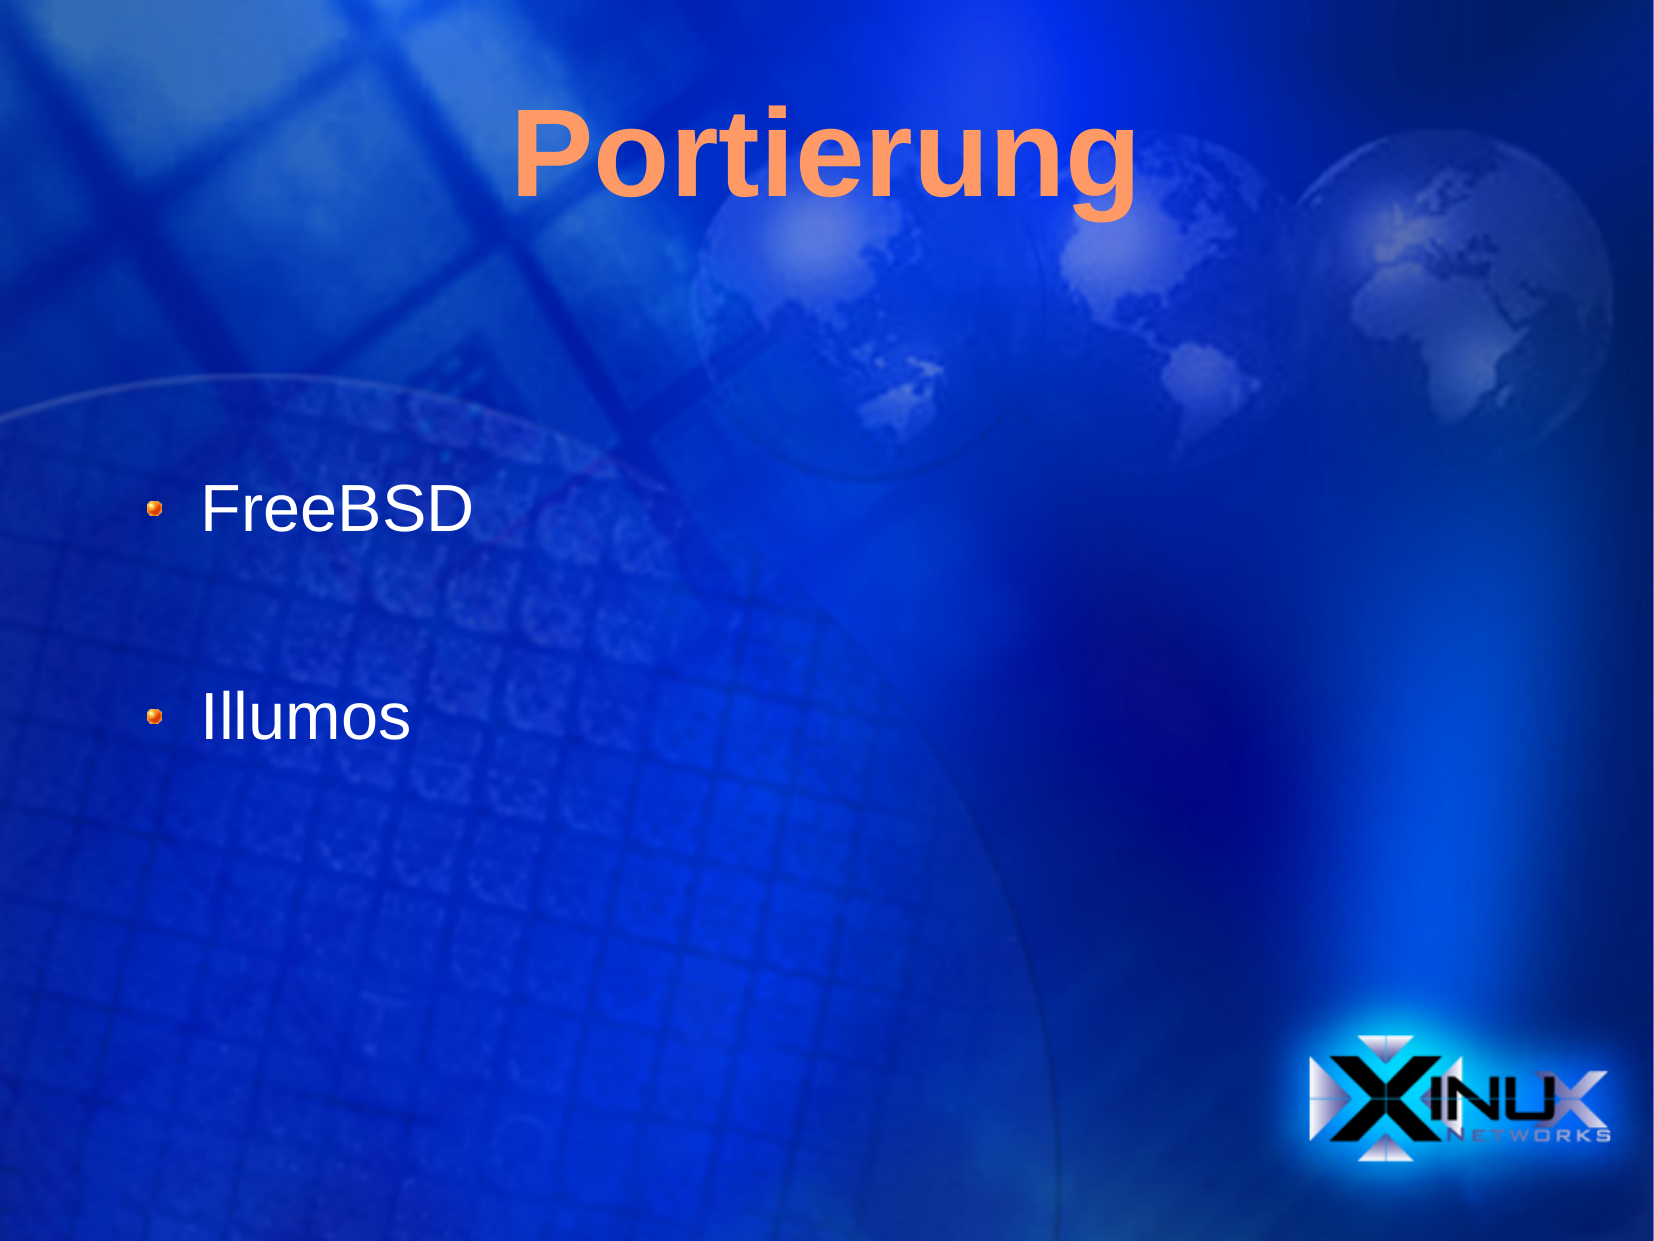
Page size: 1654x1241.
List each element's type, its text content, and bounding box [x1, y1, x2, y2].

title Portierung [82, 56, 1571, 249]
list FreeBSD Illumos [59, 262, 1548, 1066]
picture [0, 0, 1654, 1241]
